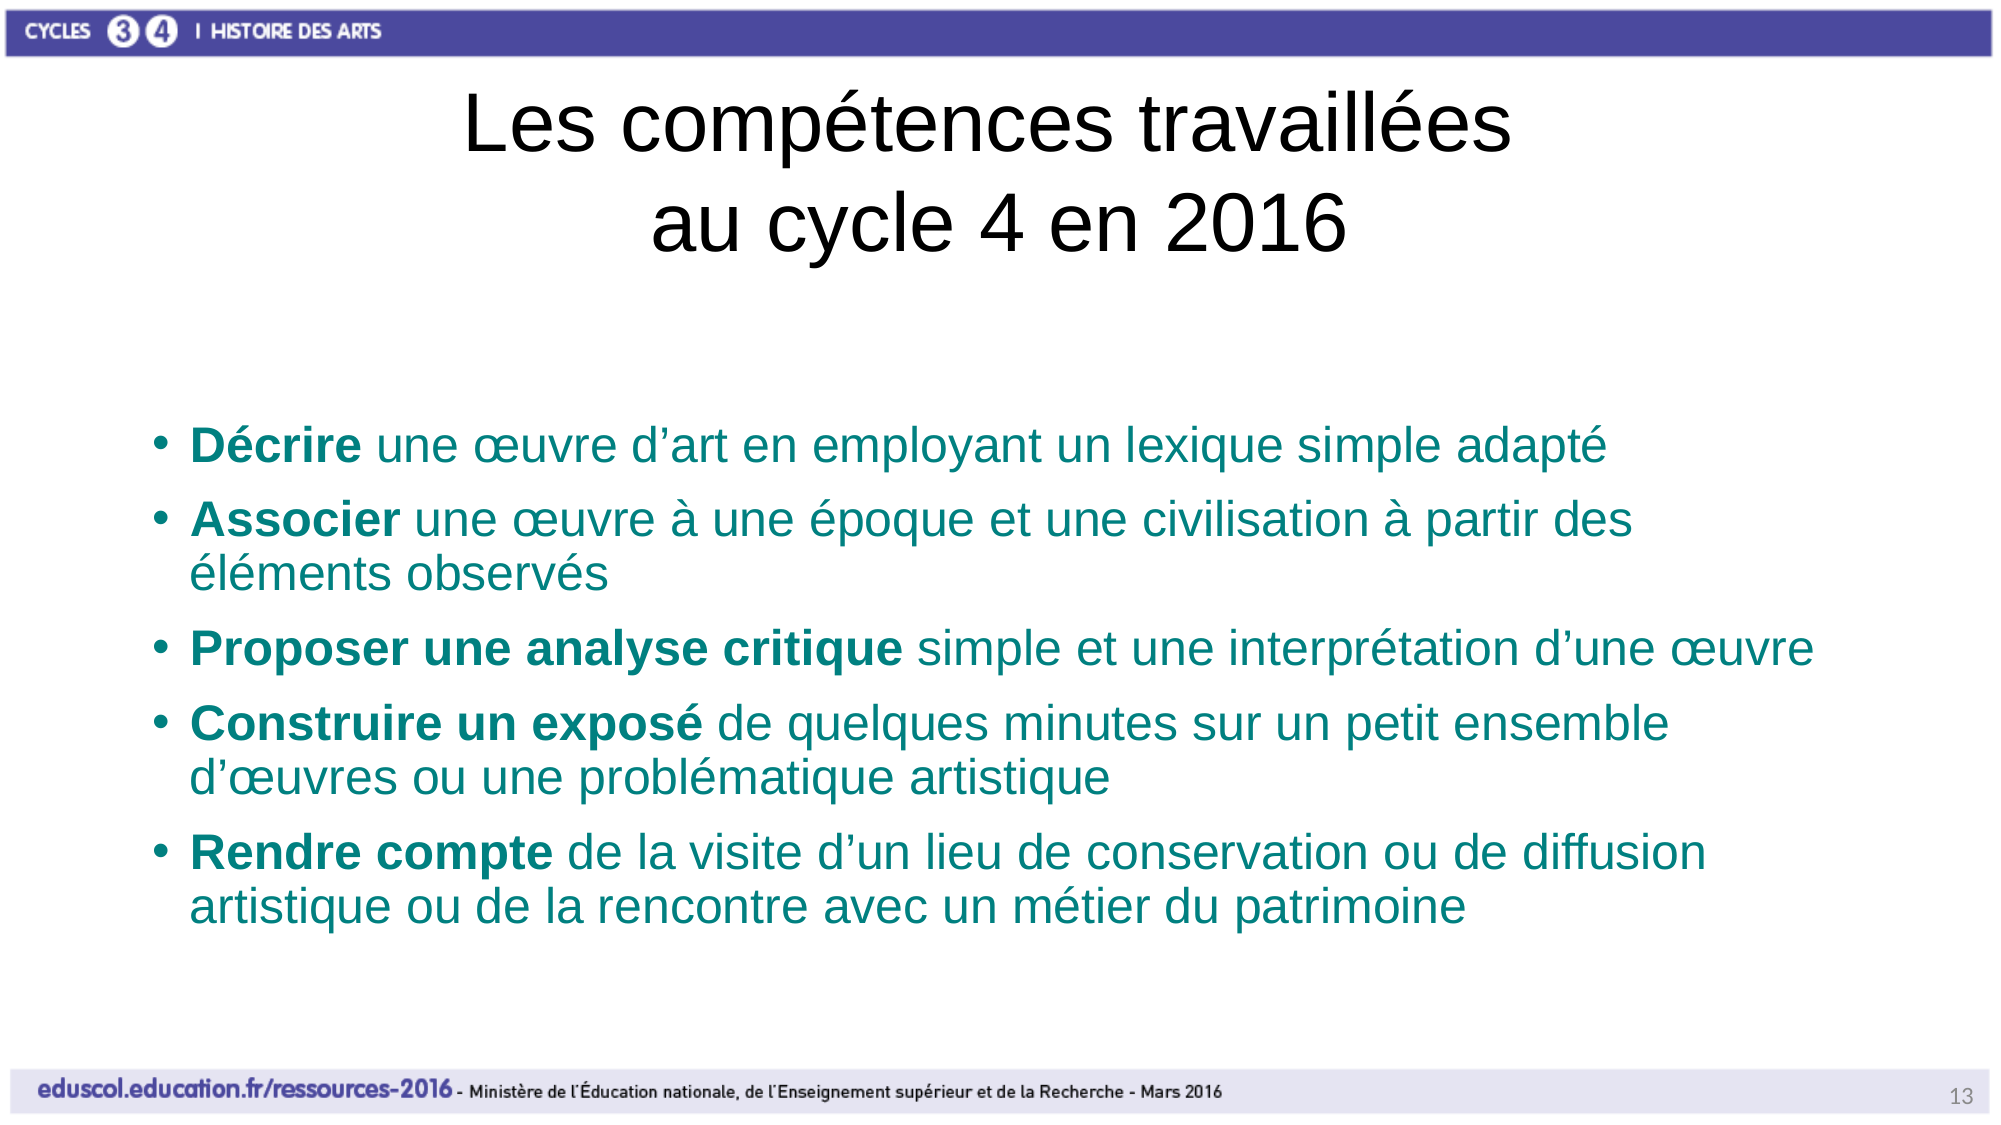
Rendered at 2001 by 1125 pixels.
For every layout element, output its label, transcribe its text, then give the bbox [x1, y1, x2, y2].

slide_number <numéro> [1918, 1065, 1990, 1125]
picture [0, 1058, 2000, 1125]
list Décrire une œuvre d’art en employant un lexique simple adapté Associer une œuvre à une époque et une civilisation à partir des éléments observés Proposer une analyse critique simple et une interprétation d’une œuvre Construire un exposé de quelques minutes sur un petit ensemble d’œuvres ou une problématique artistique Rendre compte de la visite d’un lieu de conservation ou de diffusion artistique ou de la rencontre avec un métier du patrimoine [137, 405, 1863, 955]
picture [0, 0, 2000, 67]
title Les compétences travaillées au cycle 4 en 2016 [137, 67, 1863, 278]
